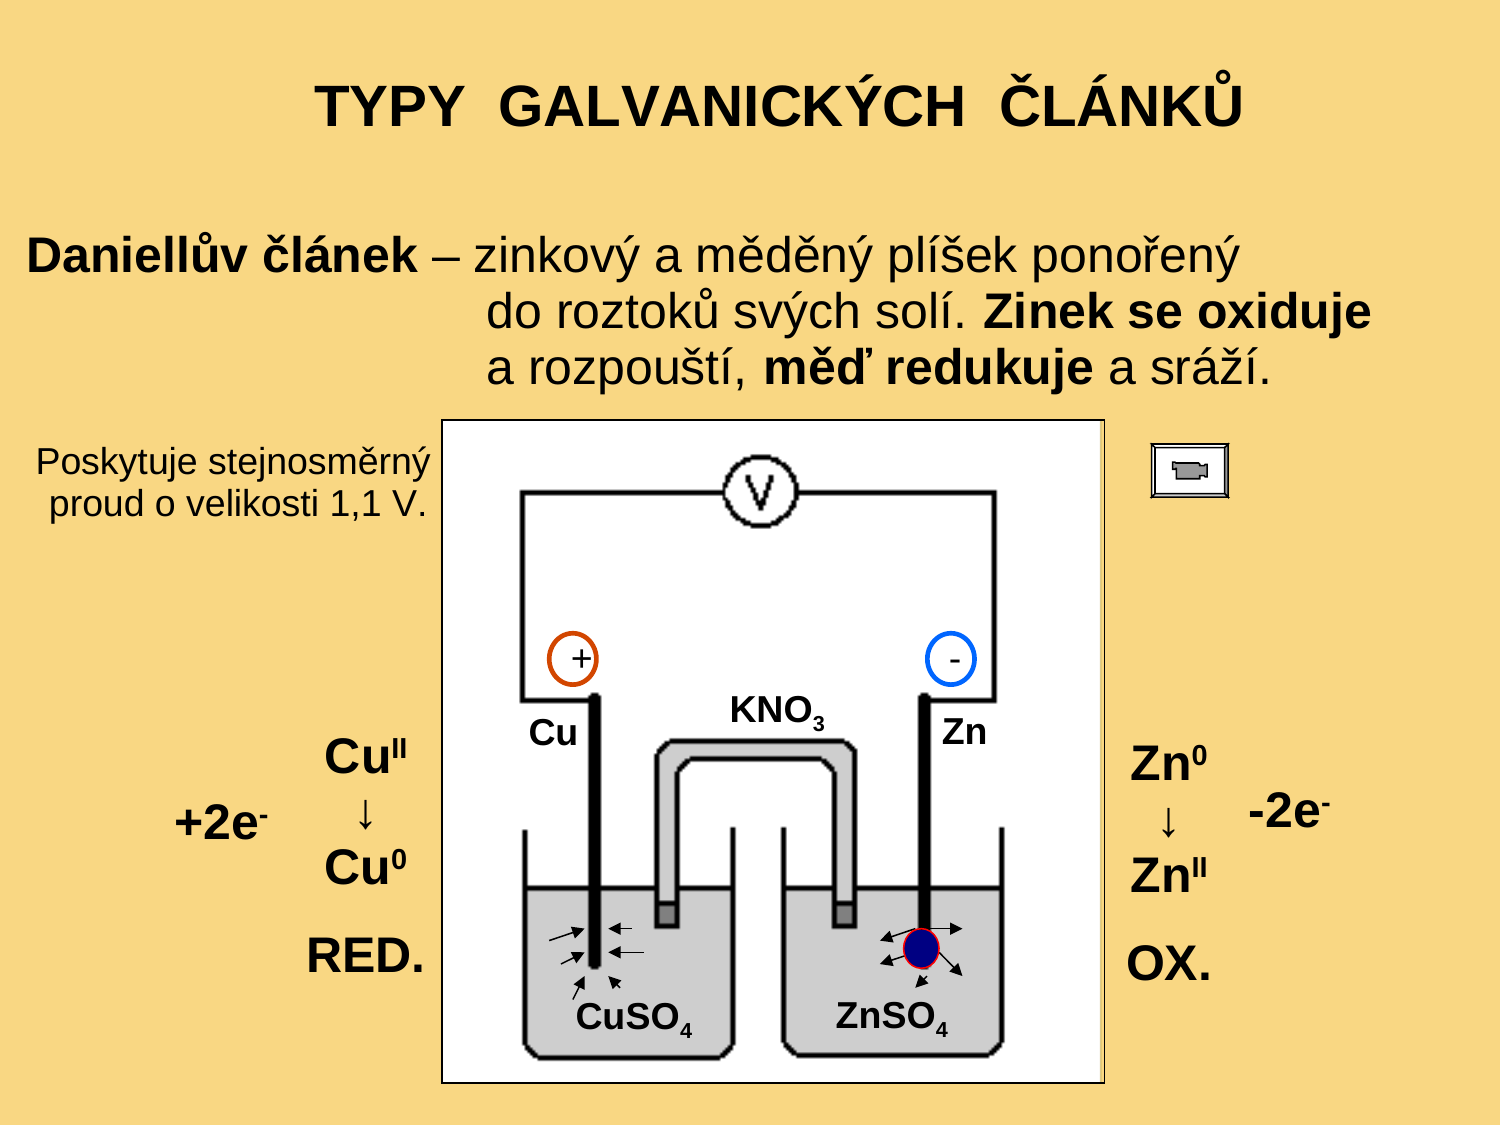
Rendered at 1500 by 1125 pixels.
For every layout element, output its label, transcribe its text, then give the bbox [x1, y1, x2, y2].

text_box Poskytuje stejnosměrný proud o velikosti 1,1 V. [17, 432, 449, 532]
text_box KNO3 [714, 680, 869, 745]
text_box - [927, 633, 975, 685]
text_box Zn [927, 703, 1022, 761]
text_box CuSO4 [560, 987, 739, 1052]
text_box -2e- [1234, 774, 1353, 847]
text_box Daniellův článek – zinkový a měděný plíšek ponořený do roztoků svých solí. Zinek se oxiduje a rozpouští, měď redukuje a sráží. [11, 219, 1483, 403]
text_box CuII ↓ Cu0 RED. [289, 720, 444, 992]
text_box Cu [513, 704, 621, 762]
text_box TYPY GALVANICKÝCH ČLÁNKŮ [147, 66, 1412, 147]
text_box Zn0 ↓ ZnII OX. [1080, 727, 1258, 999]
text_box ZnSO4 [820, 986, 1010, 1051]
picture [442, 420, 1104, 1083]
text_box +2e- [159, 786, 302, 859]
text_box + [549, 633, 597, 685]
text_box [1152, 444, 1229, 498]
text_box [903, 928, 940, 969]
